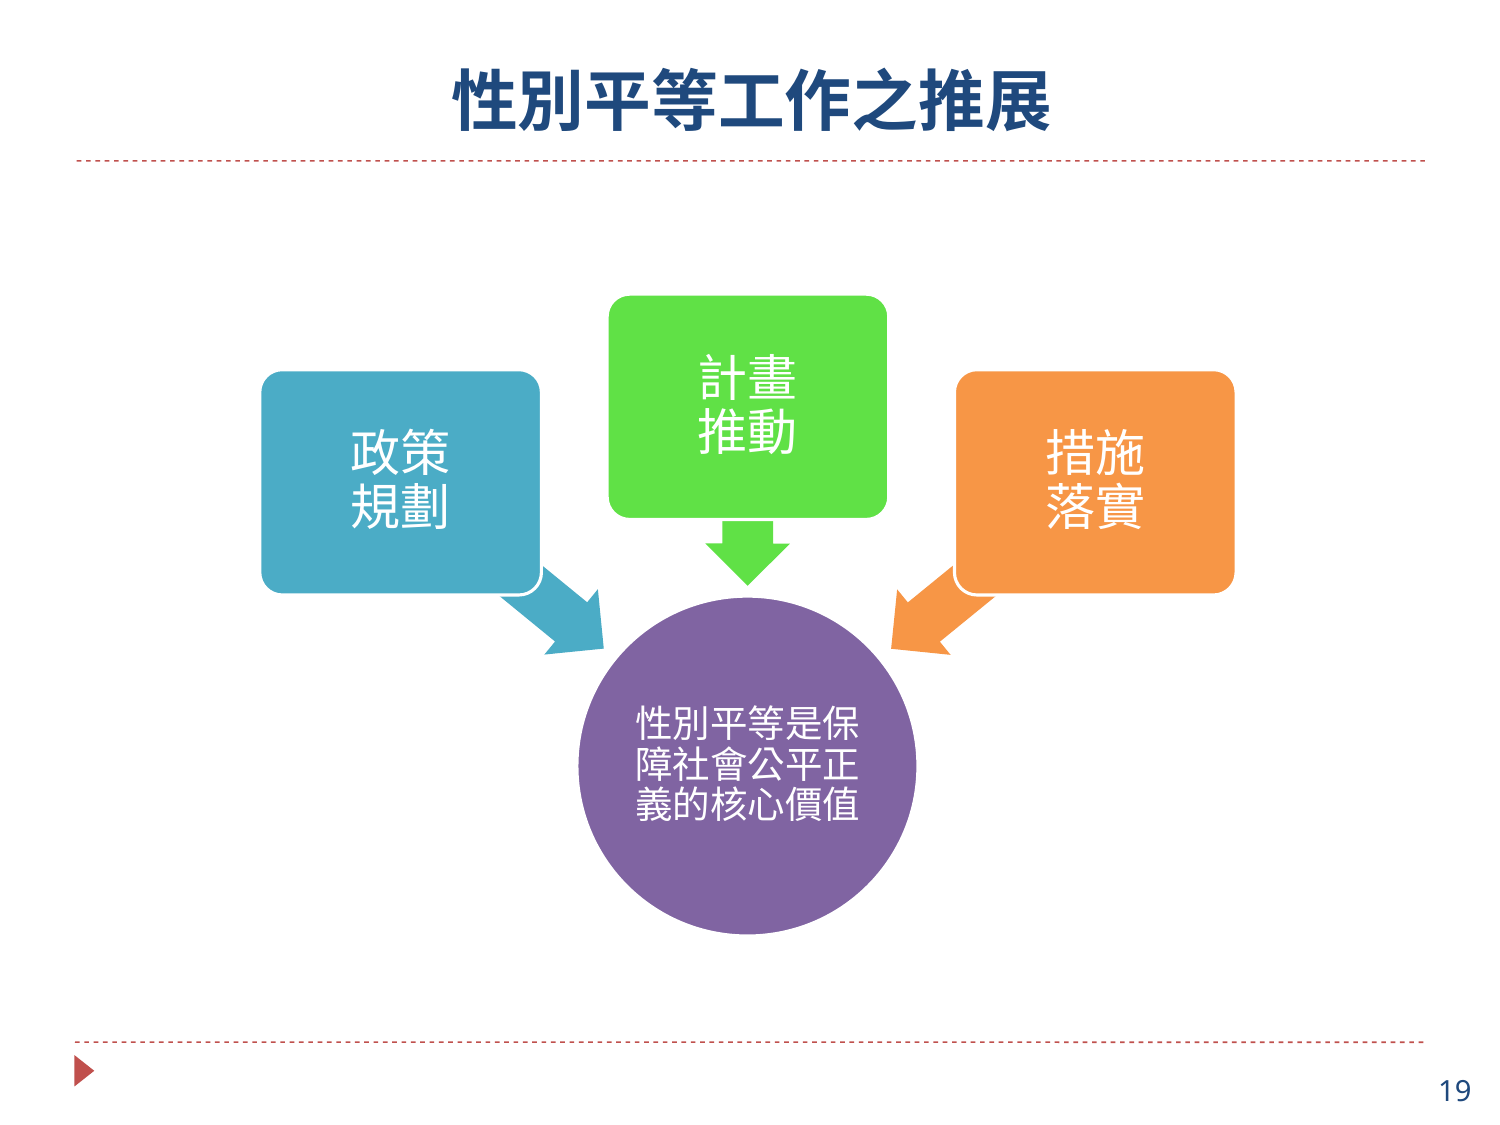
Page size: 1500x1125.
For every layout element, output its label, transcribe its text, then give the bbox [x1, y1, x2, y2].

text_box 措施 落實 [954, 369, 1237, 595]
text_box [498, 565, 604, 655]
text_box 政策 規劃 [259, 369, 542, 595]
text_box 性別平等是保障社會公平正義的核心價值 [576, 596, 918, 937]
text_box 計畫 推動 [607, 294, 889, 520]
text_box [705, 520, 790, 586]
text_box 19 [1423, 1065, 1500, 1125]
title 性別平等工作之推展 [76, 30, 1427, 167]
text_box [891, 564, 998, 655]
